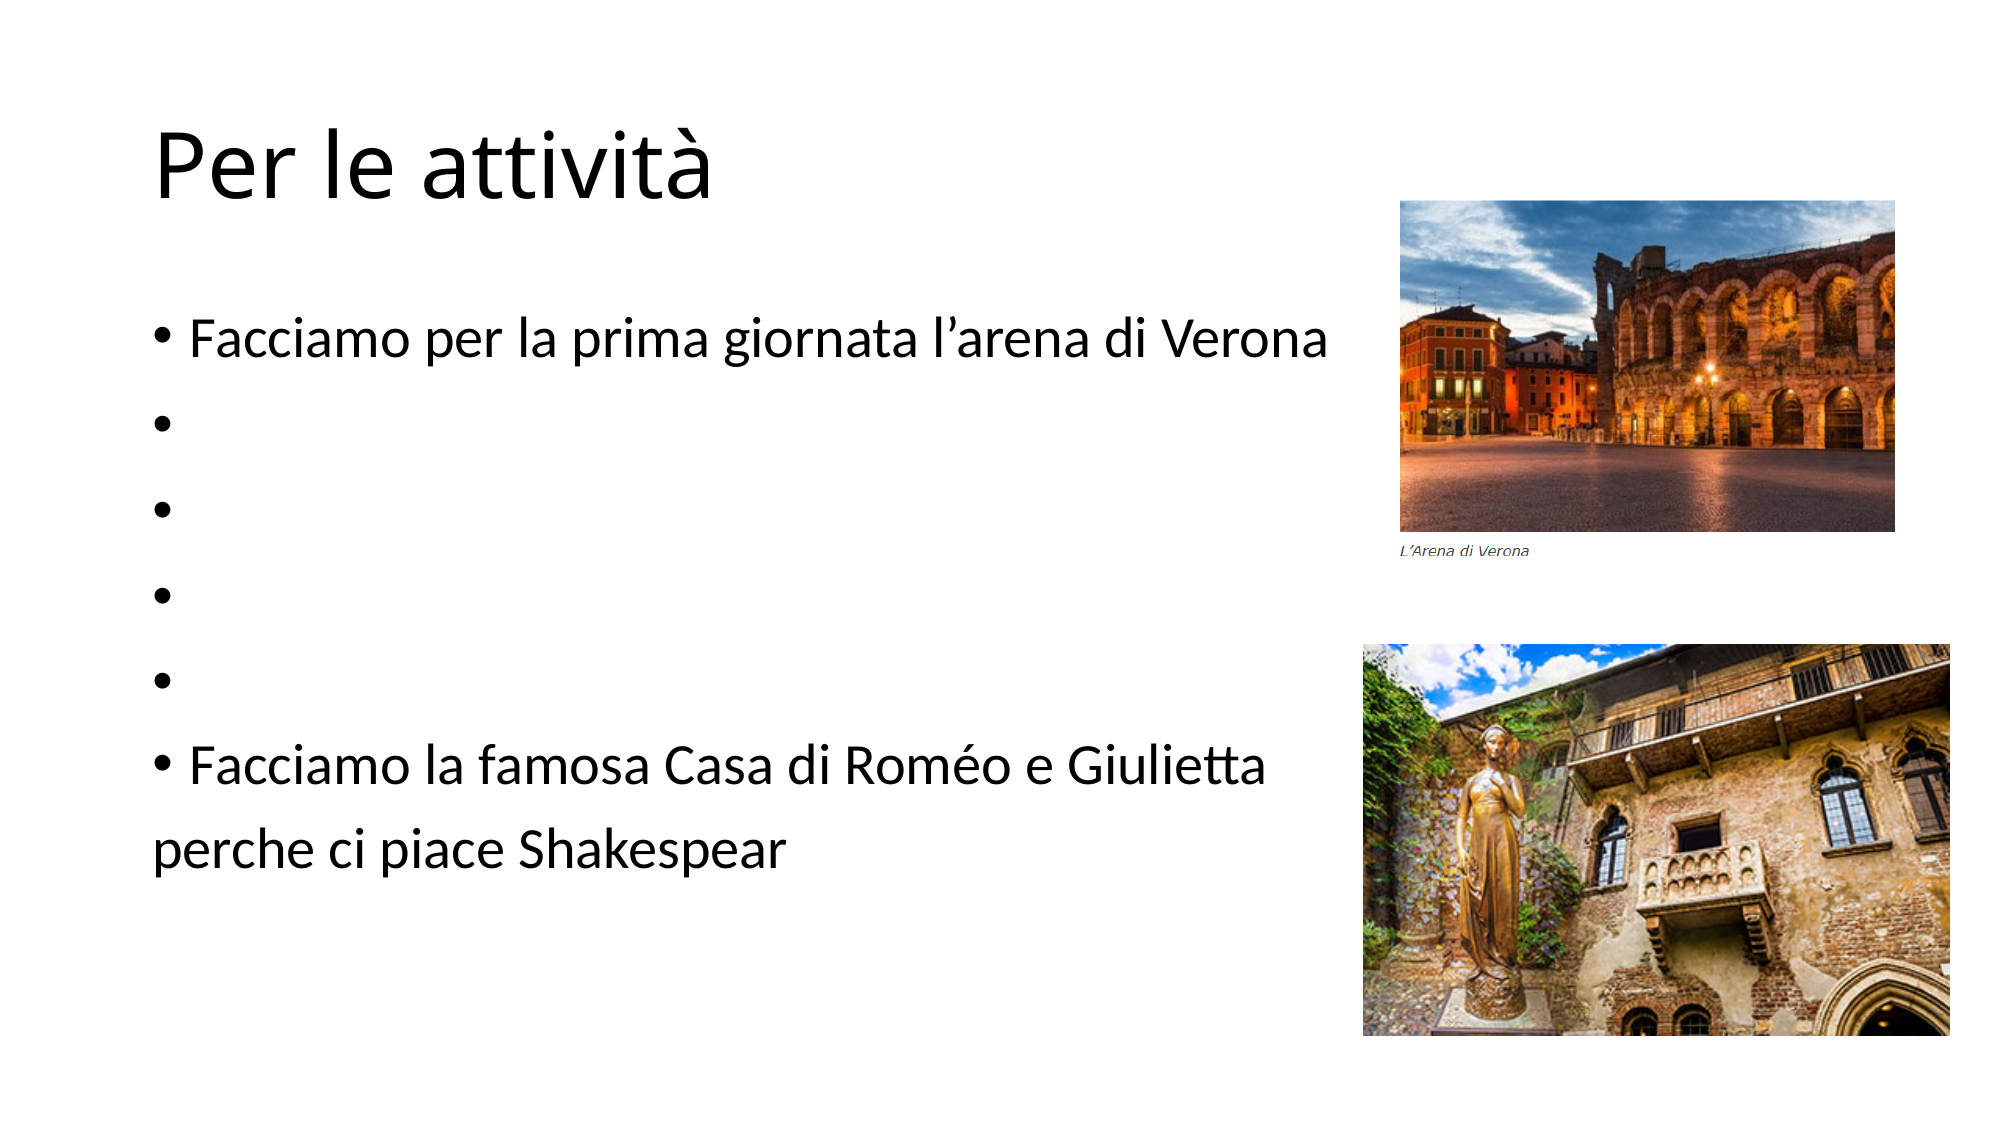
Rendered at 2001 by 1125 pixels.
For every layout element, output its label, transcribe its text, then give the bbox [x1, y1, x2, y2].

picture [1363, 644, 1950, 1036]
list Facciamo per la prima giornata l’arena di Verona Facciamo la famosa Casa di Roméo e Giulietta perche ci piace Shakespear [137, 299, 1863, 1014]
picture [1384, 178, 1907, 563]
title Per le attività [137, 59, 1863, 278]
